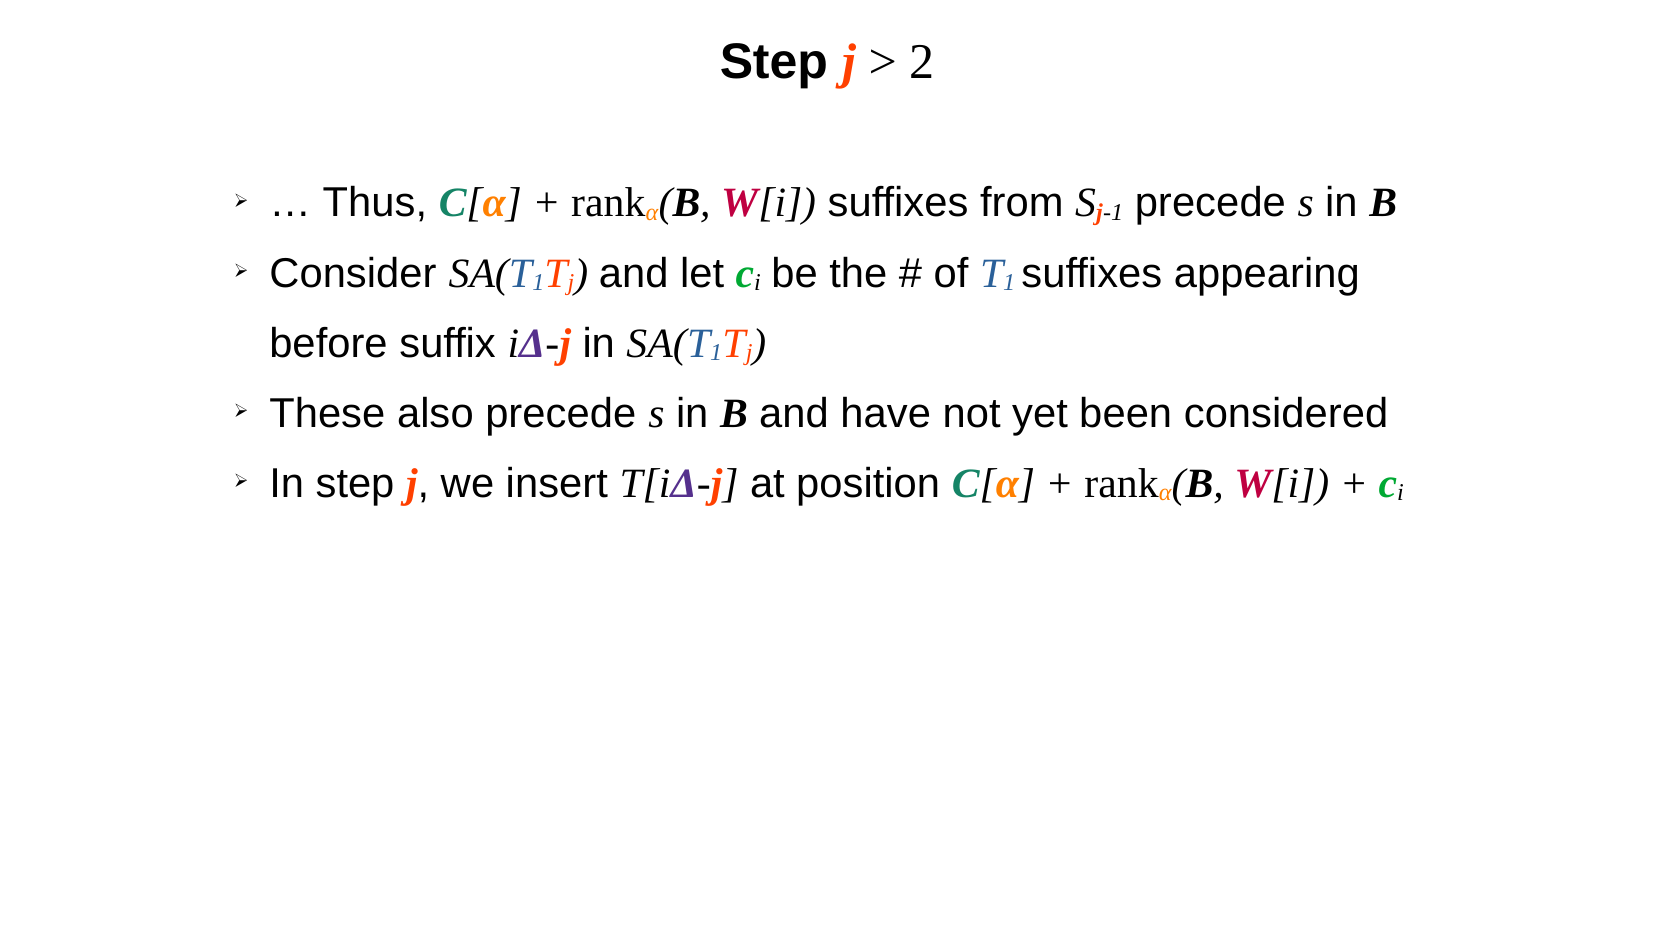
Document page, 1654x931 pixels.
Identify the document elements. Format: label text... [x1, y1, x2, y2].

text_box … Thus, C[α] + rankα(B, W[i]) suffixes from Sj-1 precede s in B Consider SA(T1Tj) and let ci be the # of T1 suffixes appearing before suffix iΔ-j in SA(T1Tj) These also precede s in B and have not yet been considered In step j, we insert T[iΔ-j] at position C[α] + rankα(B, W[i]) + ci [219, 148, 1435, 550]
text_box Step j > 2 [474, 0, 1180, 125]
